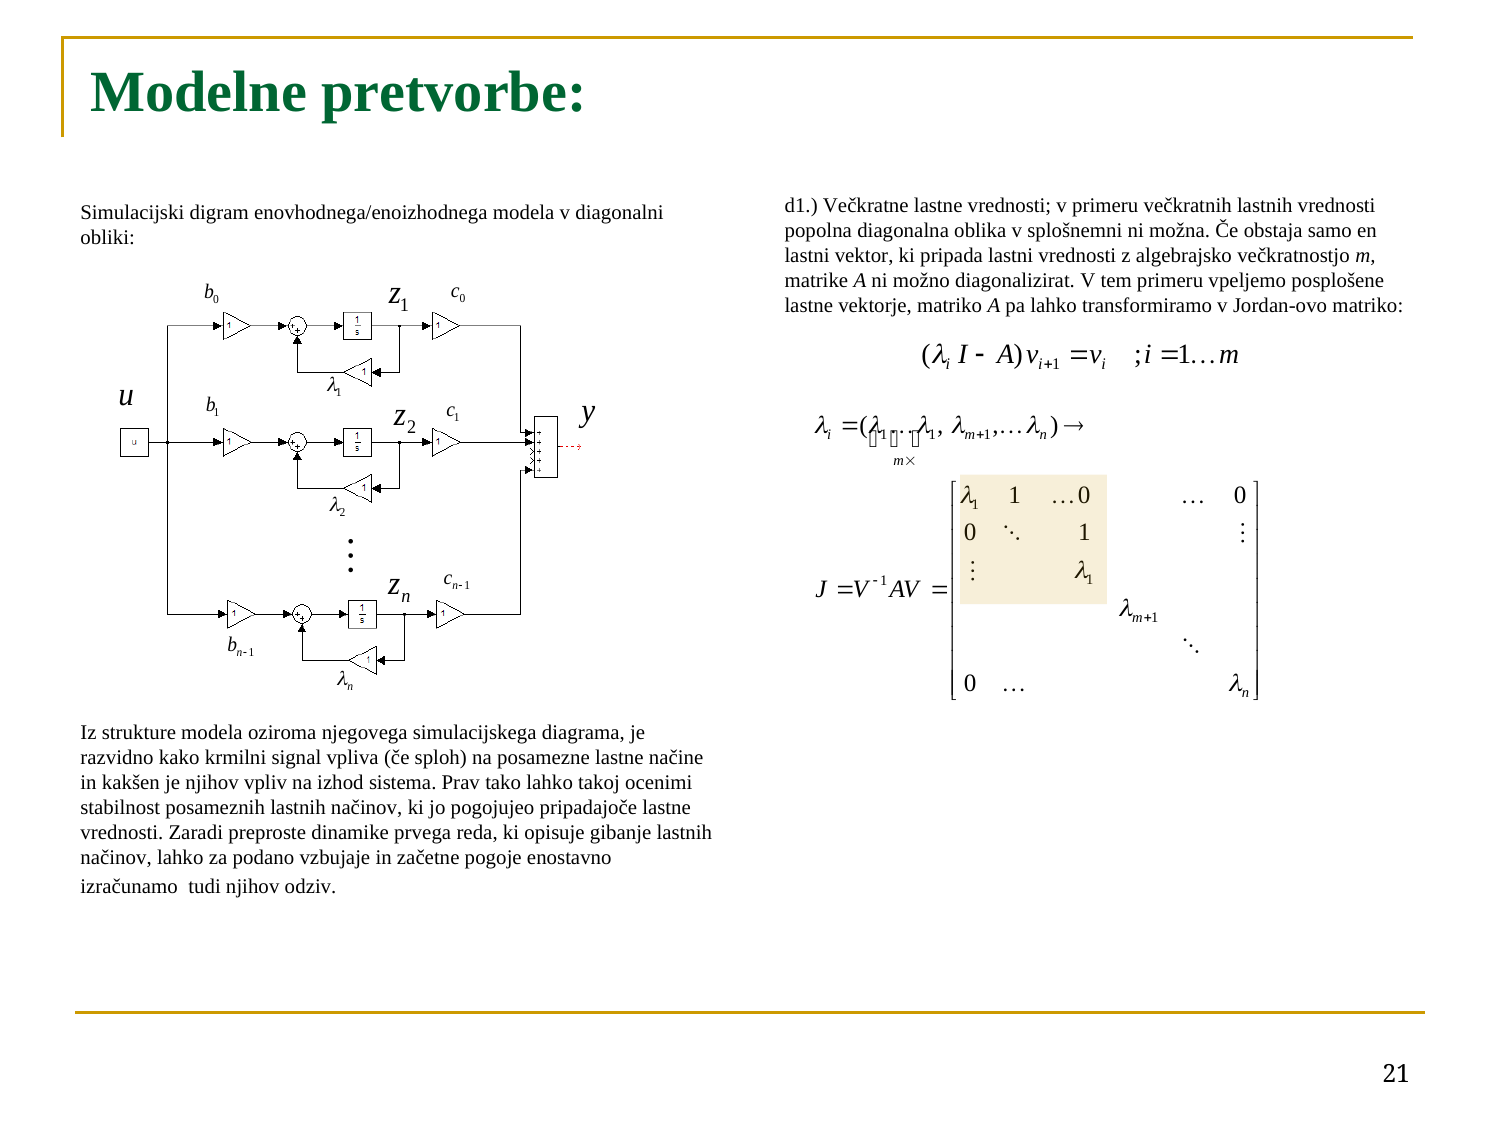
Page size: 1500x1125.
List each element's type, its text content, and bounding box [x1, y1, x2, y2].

text_box [960, 474, 1107, 605]
chart [382, 270, 415, 318]
chart [203, 390, 222, 421]
chart [382, 561, 416, 611]
text_box [917, 335, 1243, 408]
chart [573, 399, 603, 436]
chart [387, 392, 422, 440]
chart [448, 276, 470, 308]
text_box Simulacijski digram enovhodnega/enoizhodnega modela v diagonalni obliki: Iz strukture modela oziroma njegovega simulacijskega diagrama, je razvidno kako krmilni signal vpliva (če sploh) na posamezne lastne načine in kakšen je njihov vpliv na izhod sistema. Prav tako lahko takoj ocenimi stabilnost posameznih lastnih načinov, ki jo pogojujeo pripadajoče lastne vrednosti. Zaradi preproste dinamike prvega reda, ki opisuje gibanje lastnih načinov, lahko za podano vzbujaje in začetne pogoje enostavno izračunamo tudi njihov odziv. [65, 190, 729, 947]
text_box d1.) Večkratne lastne vrednosti; v primeru večkratnih lastnih vrednosti popolna diagonalna oblika v splošnemni ni možna. Če obstaja samo en lastni vektor, ki pripada lastni vrednosti z algebrajsko večkratnostjo m, matrike A ni možno diagonalizirat. V tem primeru vpeljemo posplošene lastne vektorje, matriko A pa lahko transformiramo v Jordan-ovo matriko: [769, 184, 1433, 941]
chart [201, 277, 224, 309]
chart [440, 564, 474, 595]
chart [323, 370, 346, 400]
title Modelne pretvorbe: [75, 45, 1426, 201]
chart [114, 383, 141, 415]
chart [337, 525, 359, 579]
chart [225, 630, 258, 662]
chart [326, 490, 350, 521]
picture [106, 260, 645, 681]
text_box <number> [1074, 1024, 1426, 1100]
chart [443, 396, 462, 426]
chart [333, 665, 358, 696]
chart [810, 408, 1268, 706]
